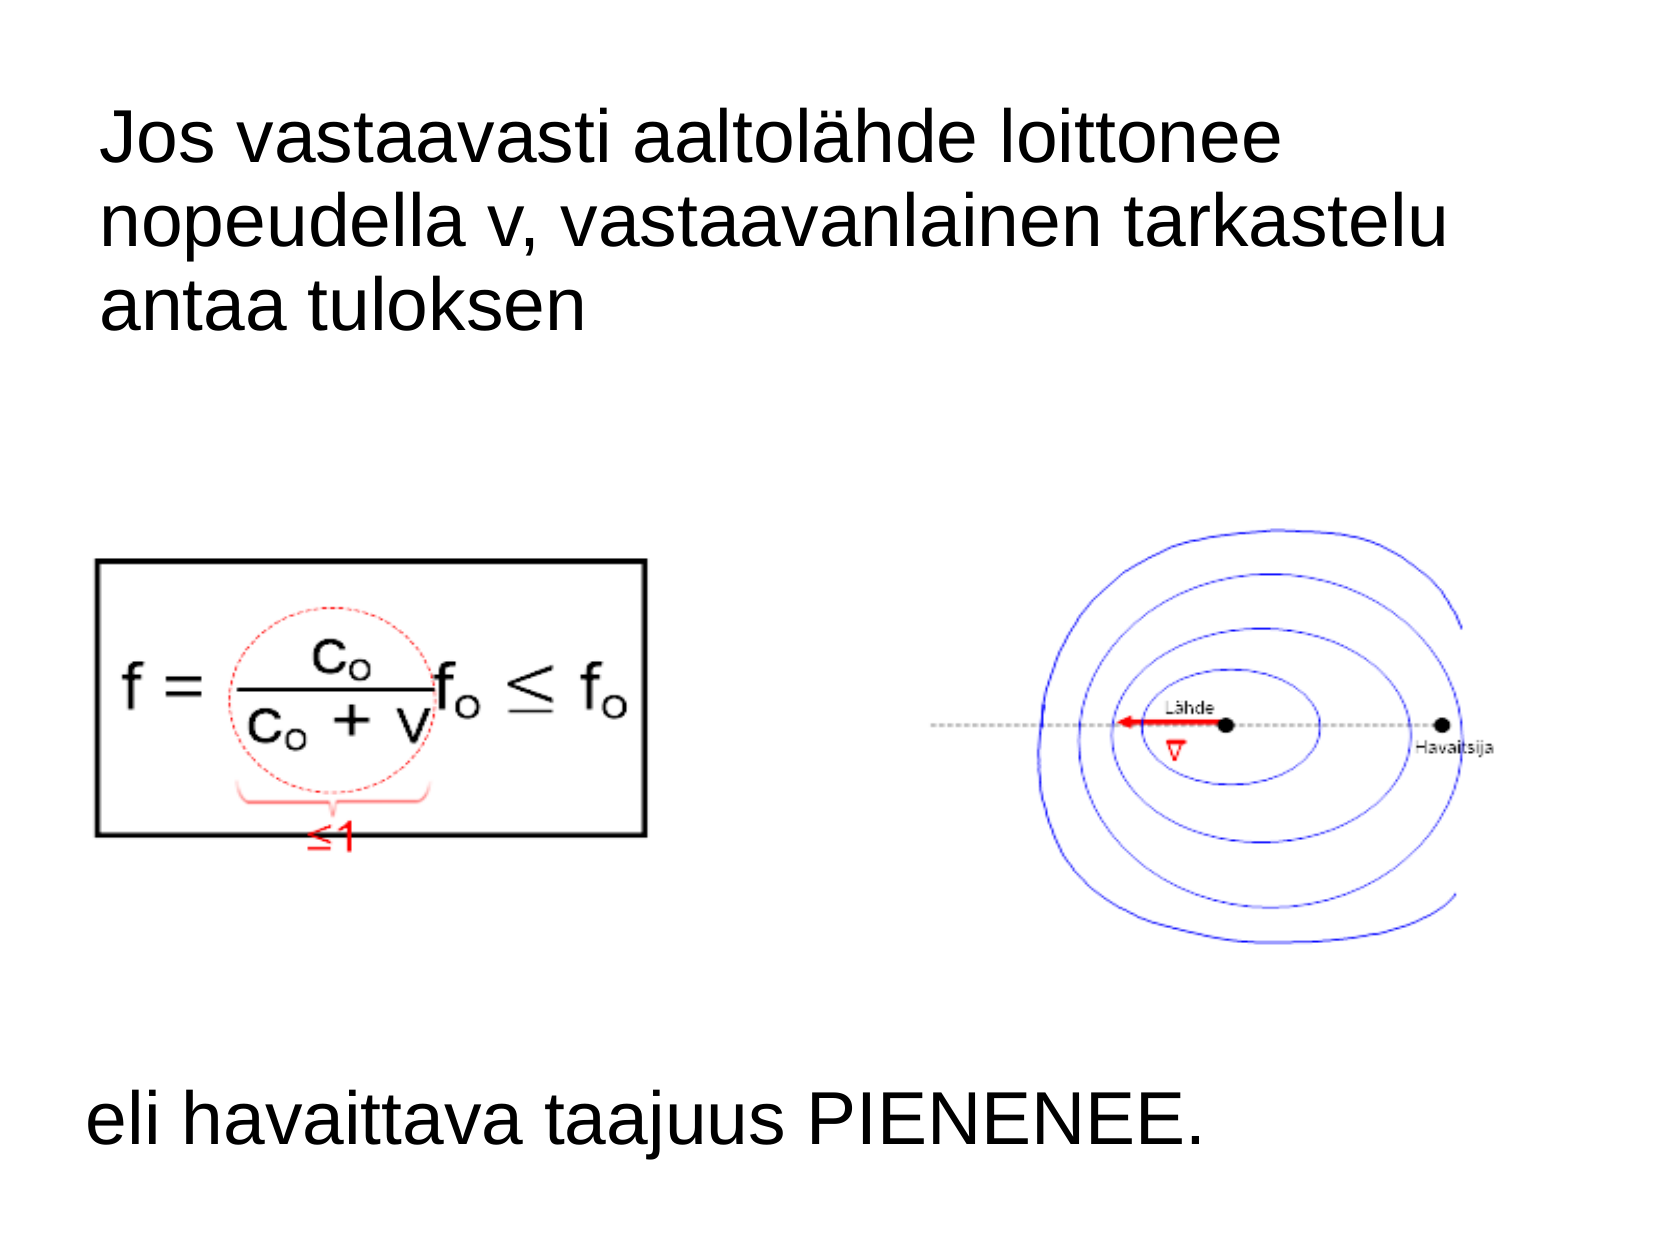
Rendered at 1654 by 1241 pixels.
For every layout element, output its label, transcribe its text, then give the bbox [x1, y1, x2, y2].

text_box eli havaittava taajuus PIENENEE. [70, 1069, 1489, 1241]
text_box Jos vastaavasti aaltolähde loittonee nopeudella v, vastaavanlainen tarkastelu antaa tuloksen [84, 87, 1642, 355]
picture [56, 437, 1642, 1028]
